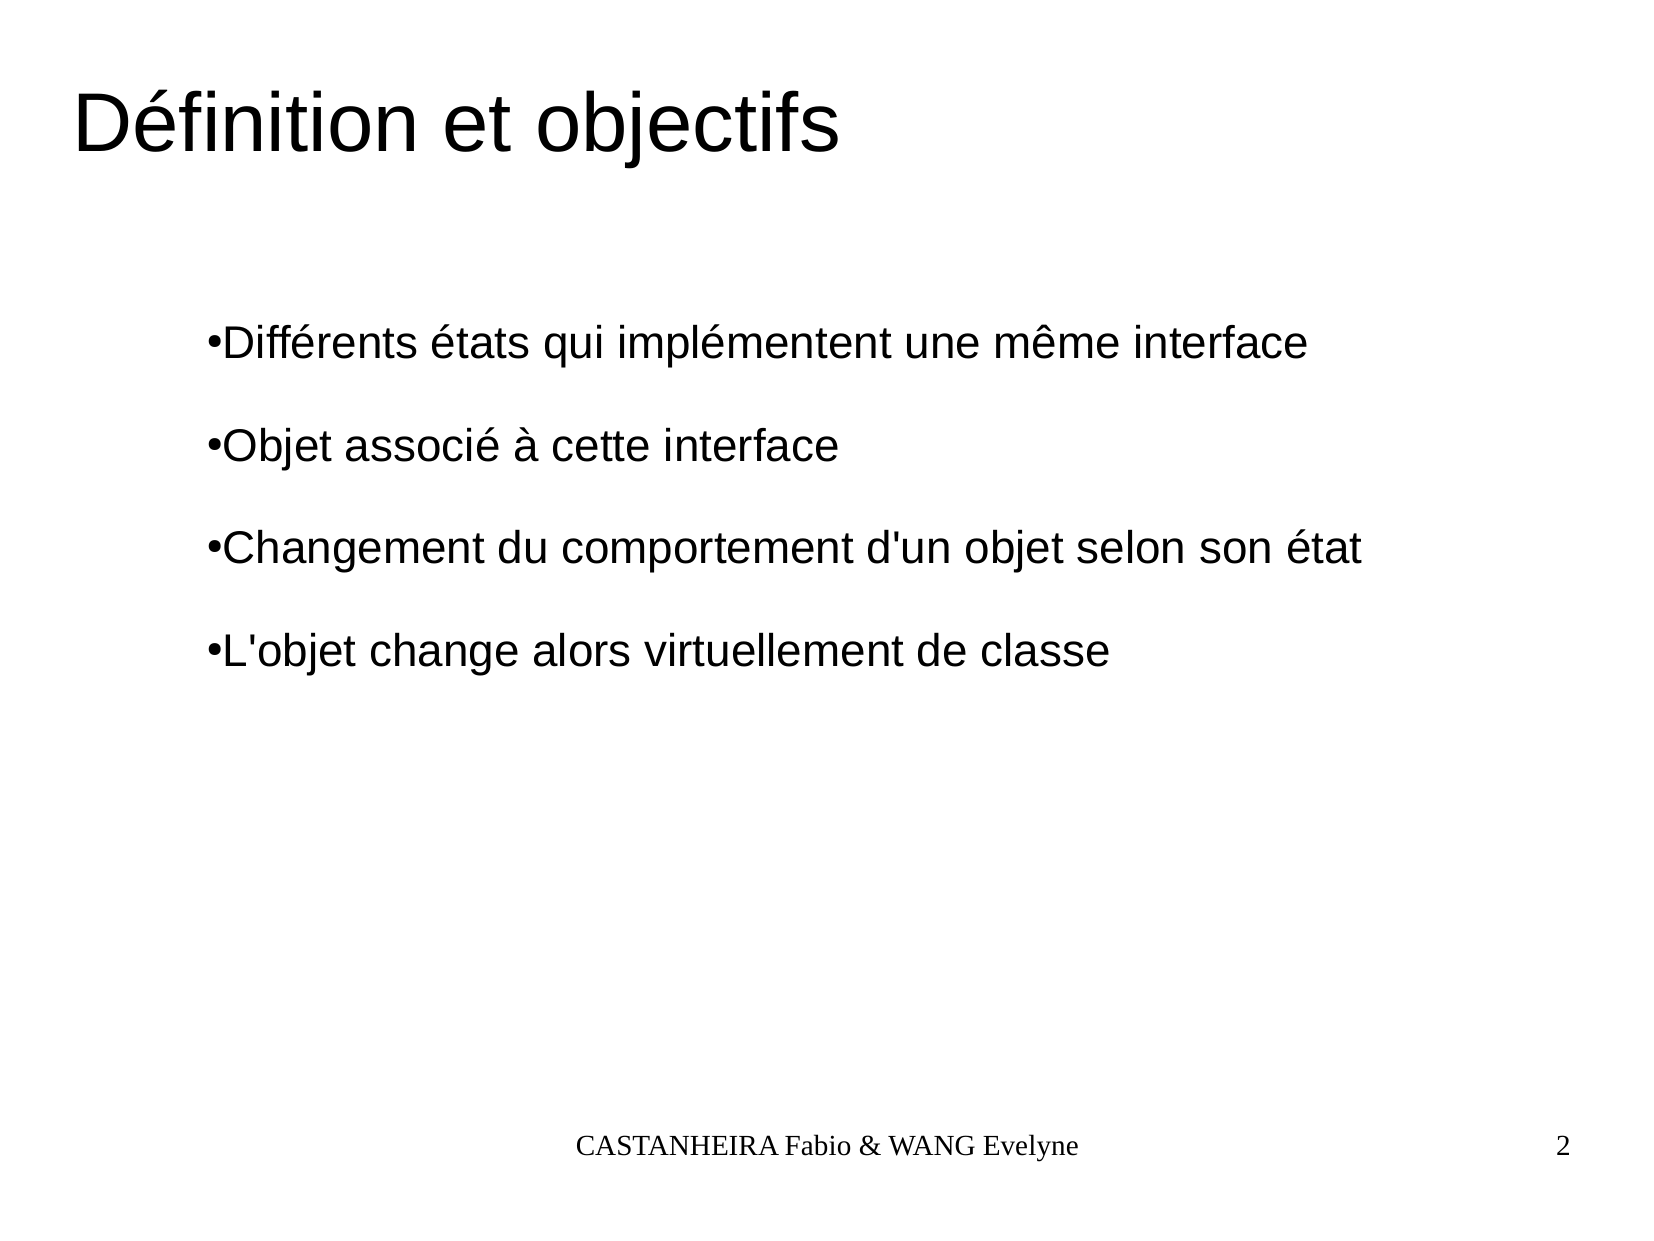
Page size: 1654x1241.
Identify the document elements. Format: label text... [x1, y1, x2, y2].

text_box Différents états qui implémentent une même interface Objet associé à cette interface Changement du comportement d'un objet selon son état L'objet change alors virtuellement de classe [191, 310, 1462, 931]
text_box Définition et objectifs [57, 69, 857, 178]
